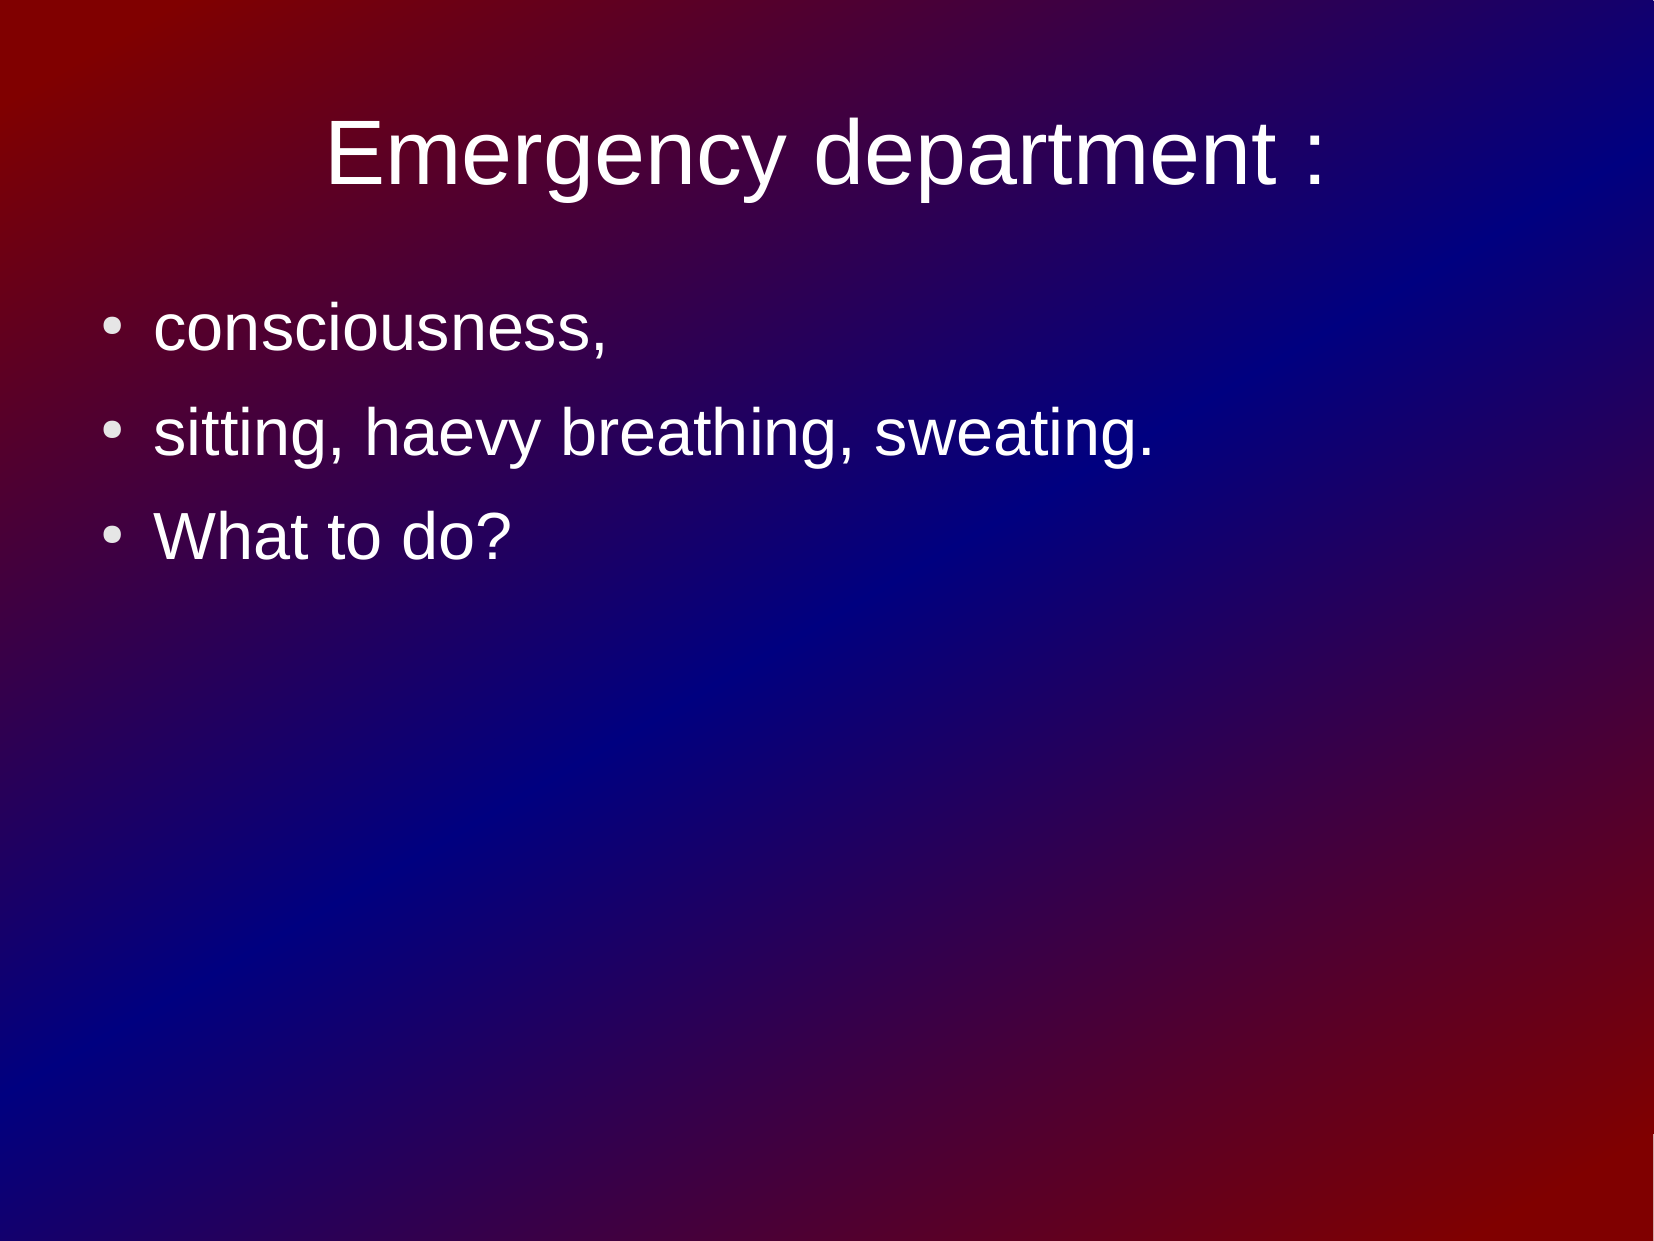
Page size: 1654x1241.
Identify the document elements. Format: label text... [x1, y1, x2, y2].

title Emergency department : [82, 49, 1571, 257]
list consciousness, sitting, haevy breathing, sweating. What to do? [82, 290, 1571, 1109]
